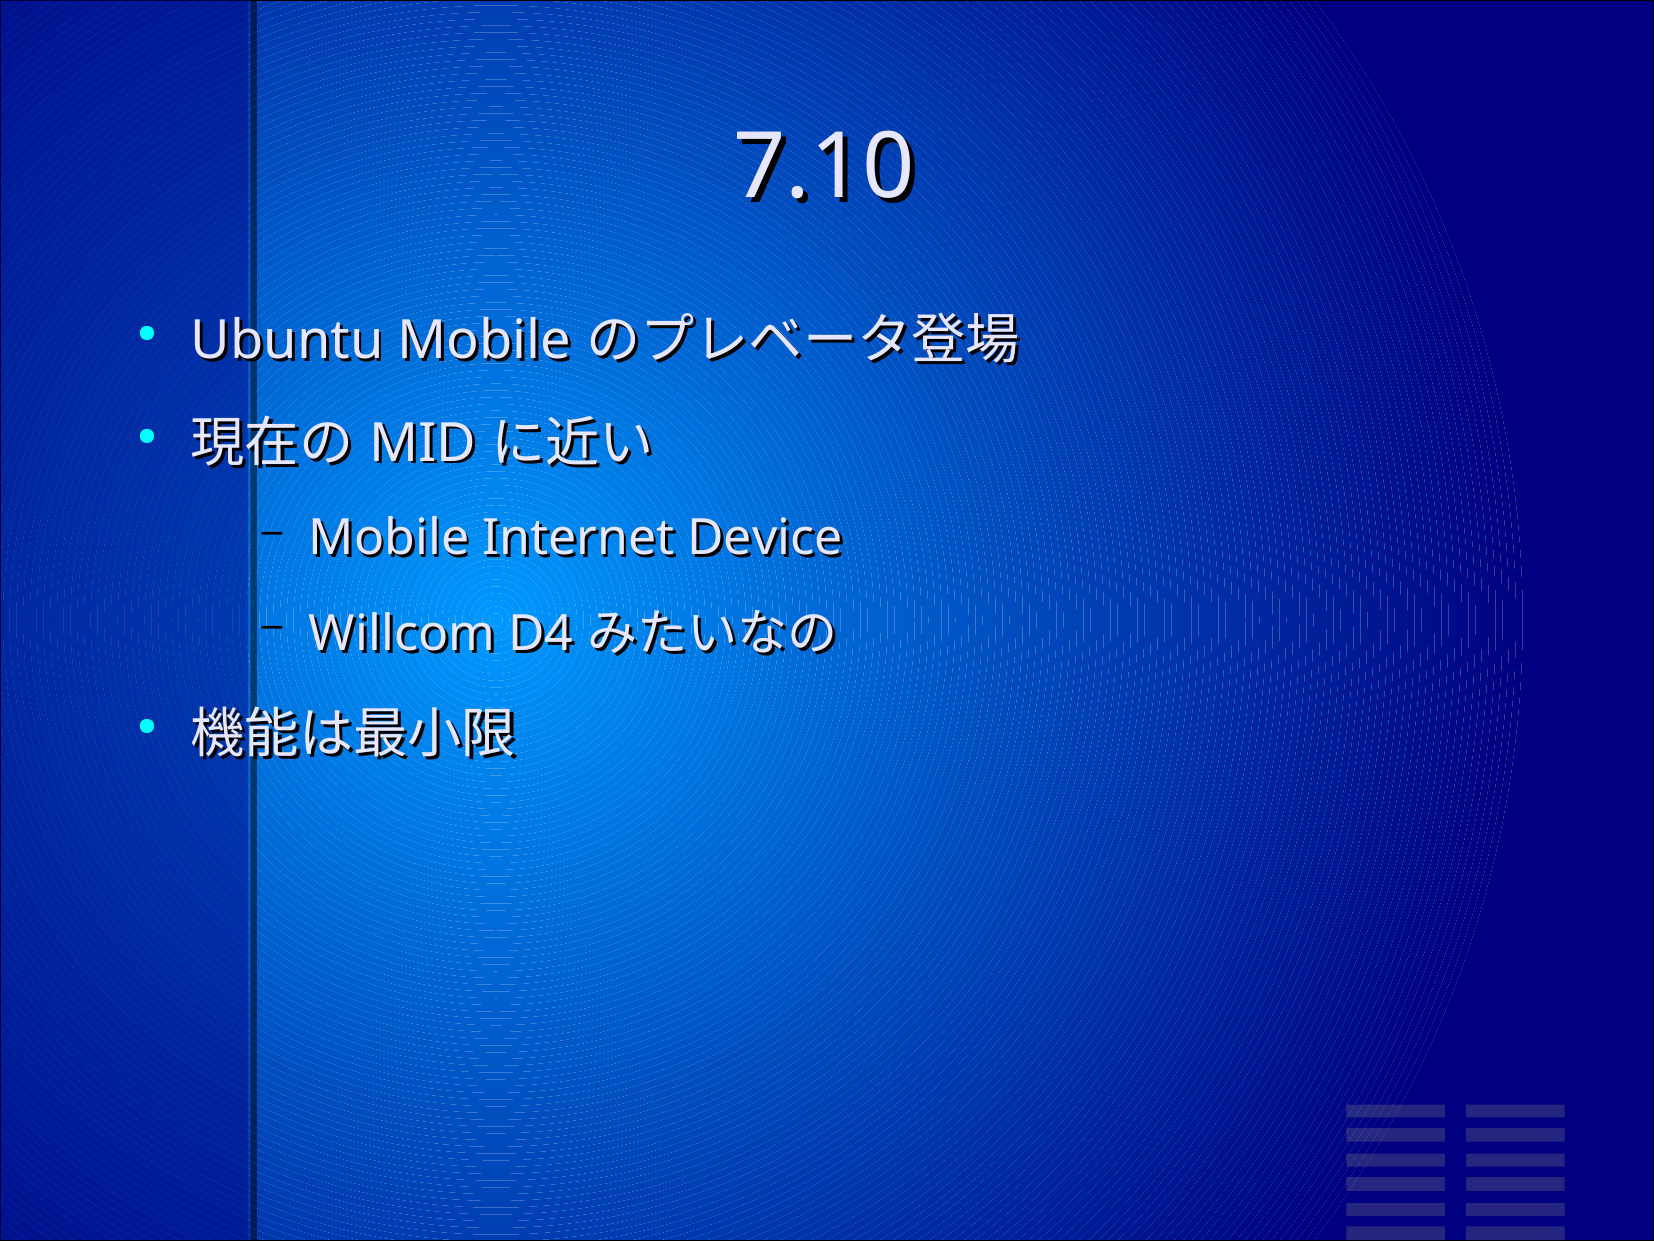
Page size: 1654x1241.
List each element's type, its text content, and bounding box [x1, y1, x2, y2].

list Ubuntu Mobileのプレベータ登場 現在のMIDに近い Mobile Internet Device Willcom D4みたいなの 機能は最小限 [119, 295, 1533, 1164]
title 7.10 [118, 58, 1531, 266]
